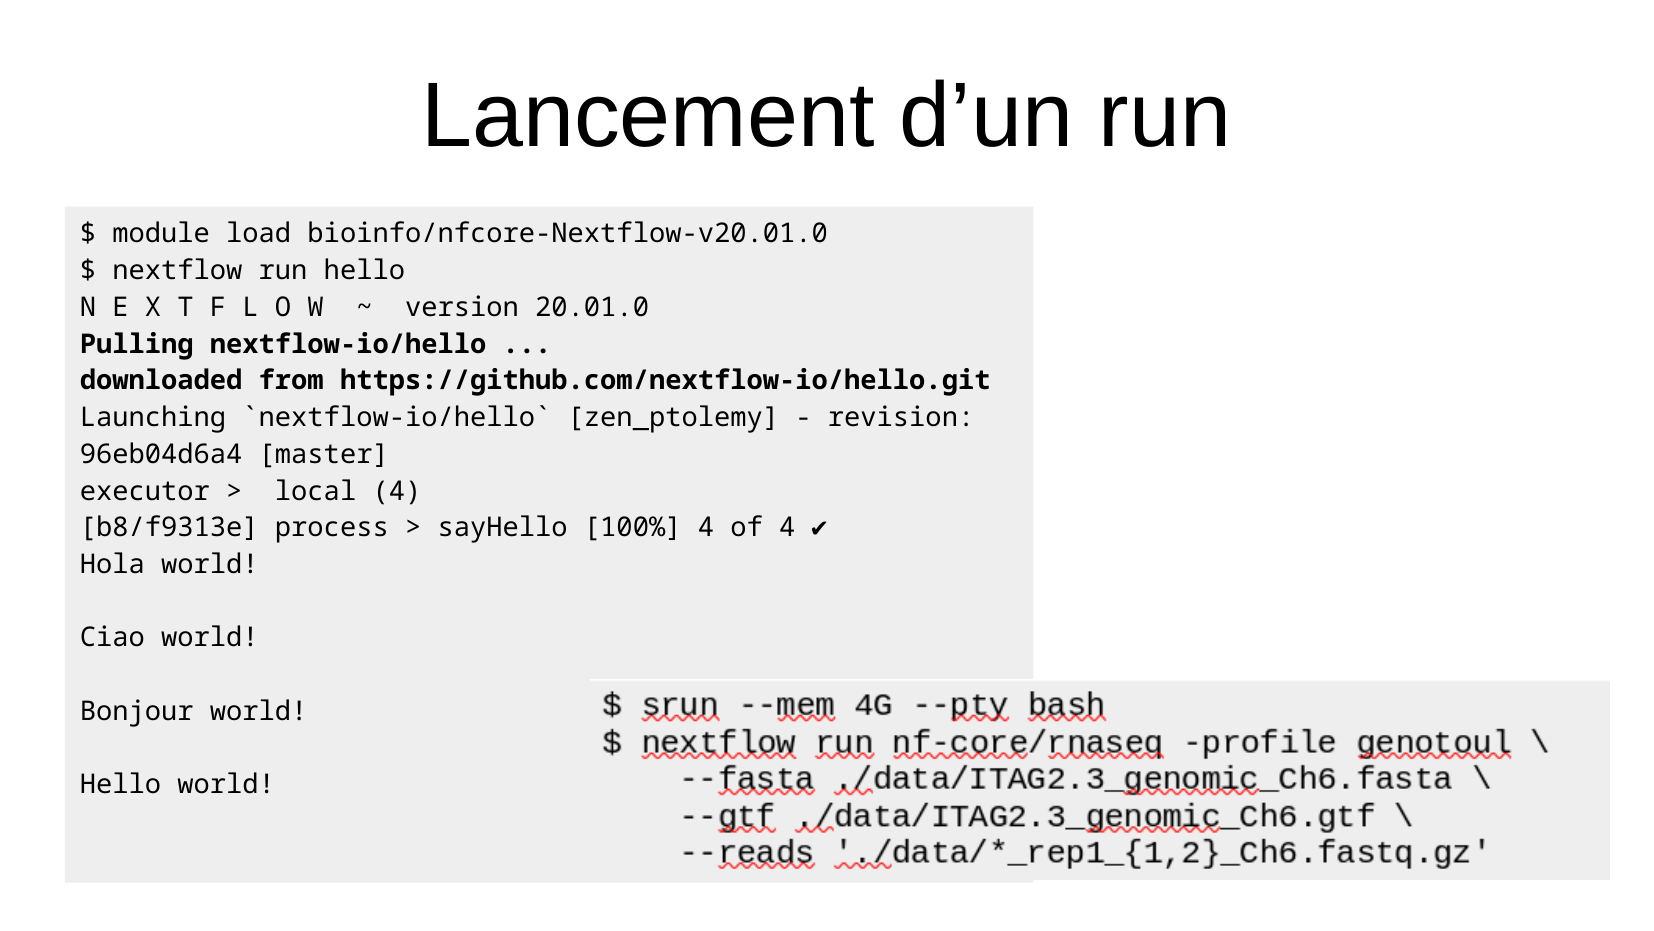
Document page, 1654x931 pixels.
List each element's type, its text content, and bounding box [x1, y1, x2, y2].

title Lancement d’un run [82, 37, 1571, 193]
picture [590, 679, 1610, 880]
text_box $ module load bioinfo/nfcore-Nextflow-v20.01.0 $ nextflow run hello N E X T F L O W ~ version 20.01.0 Pulling nextflow-io/hello ... downloaded from https://github.com/nextflow-io/hello.git Launching `nextflow-io/hello` [zen_ptolemy] - revision: 96eb04d6a4 [master] executor > local (4) [b8/f9313e] process > sayHello [100%] 4 of 4 ✔ Hola world! Ciao world! Bonjour world! Hello world! [64, 206, 1034, 807]
